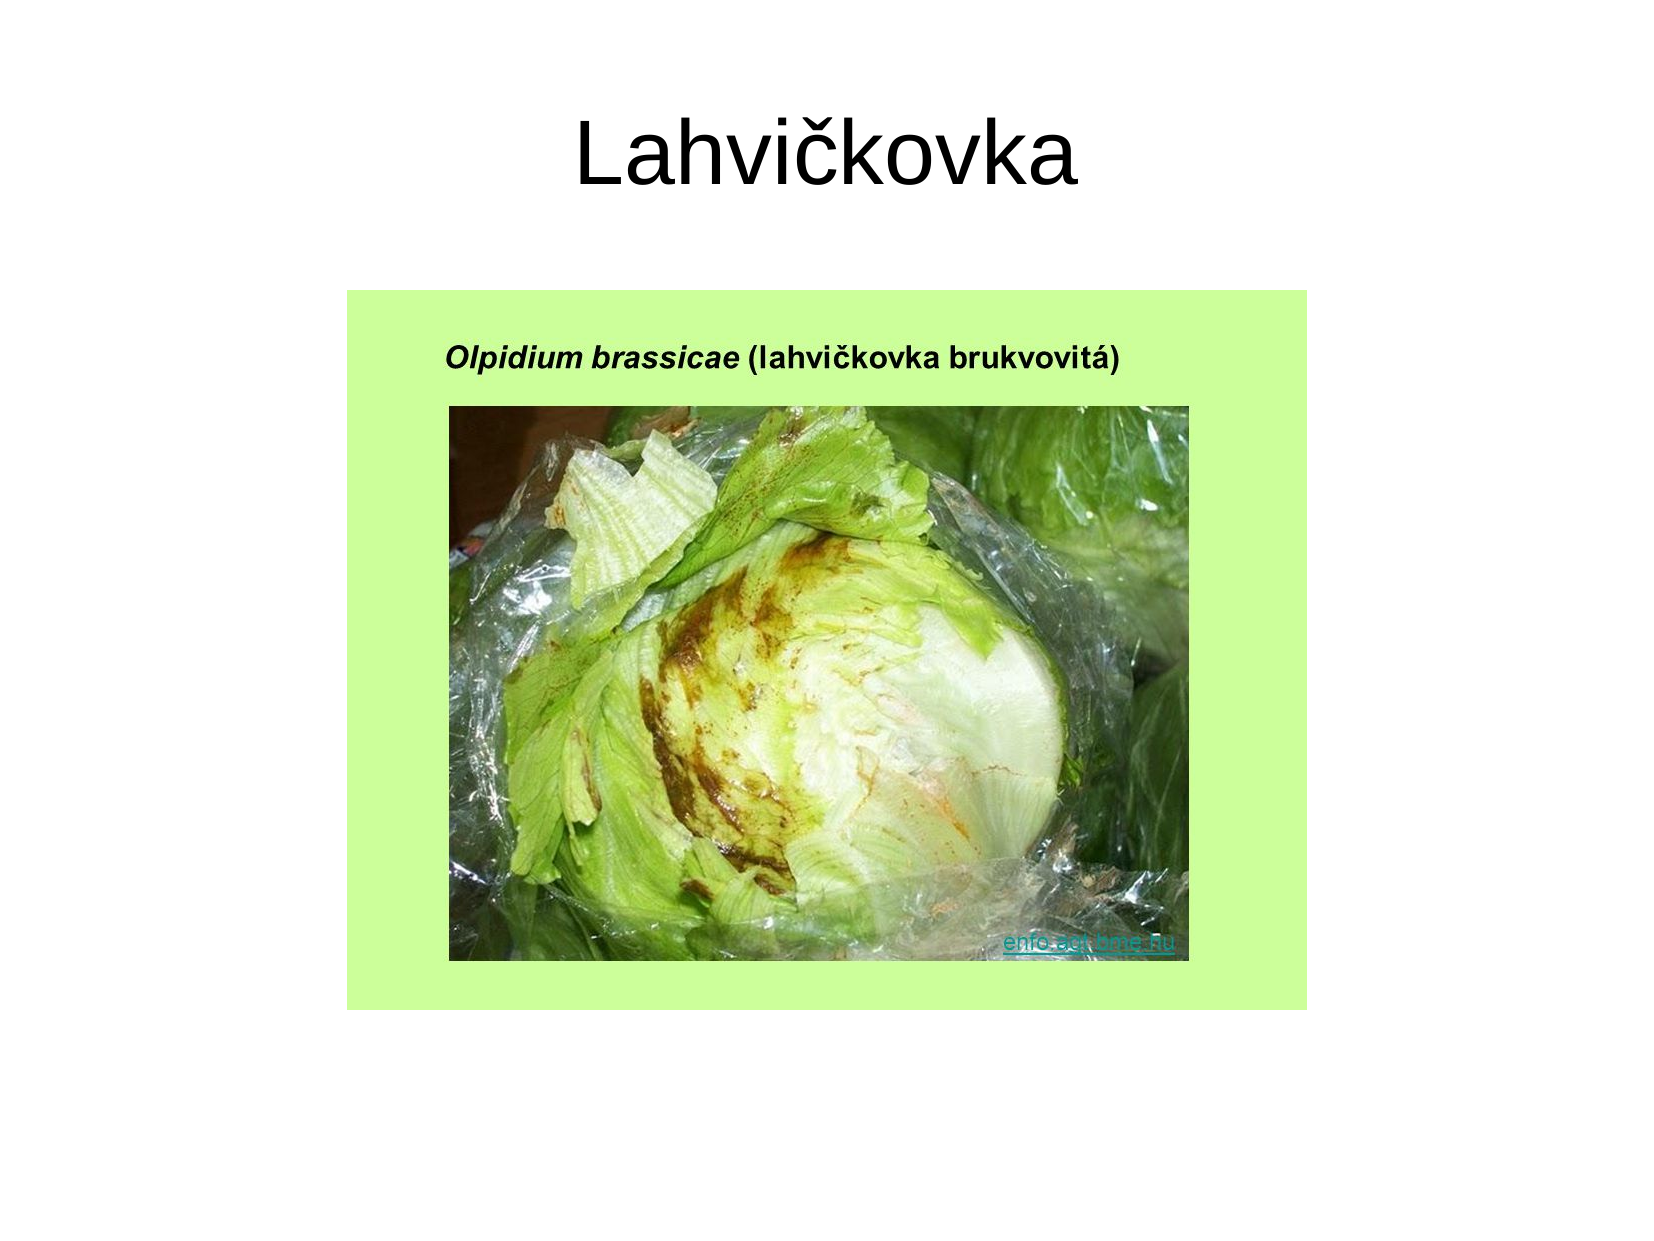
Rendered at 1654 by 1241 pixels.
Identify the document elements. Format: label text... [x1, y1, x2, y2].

picture [347, 290, 1307, 1010]
title Lahvičkovka [82, 49, 1571, 257]
